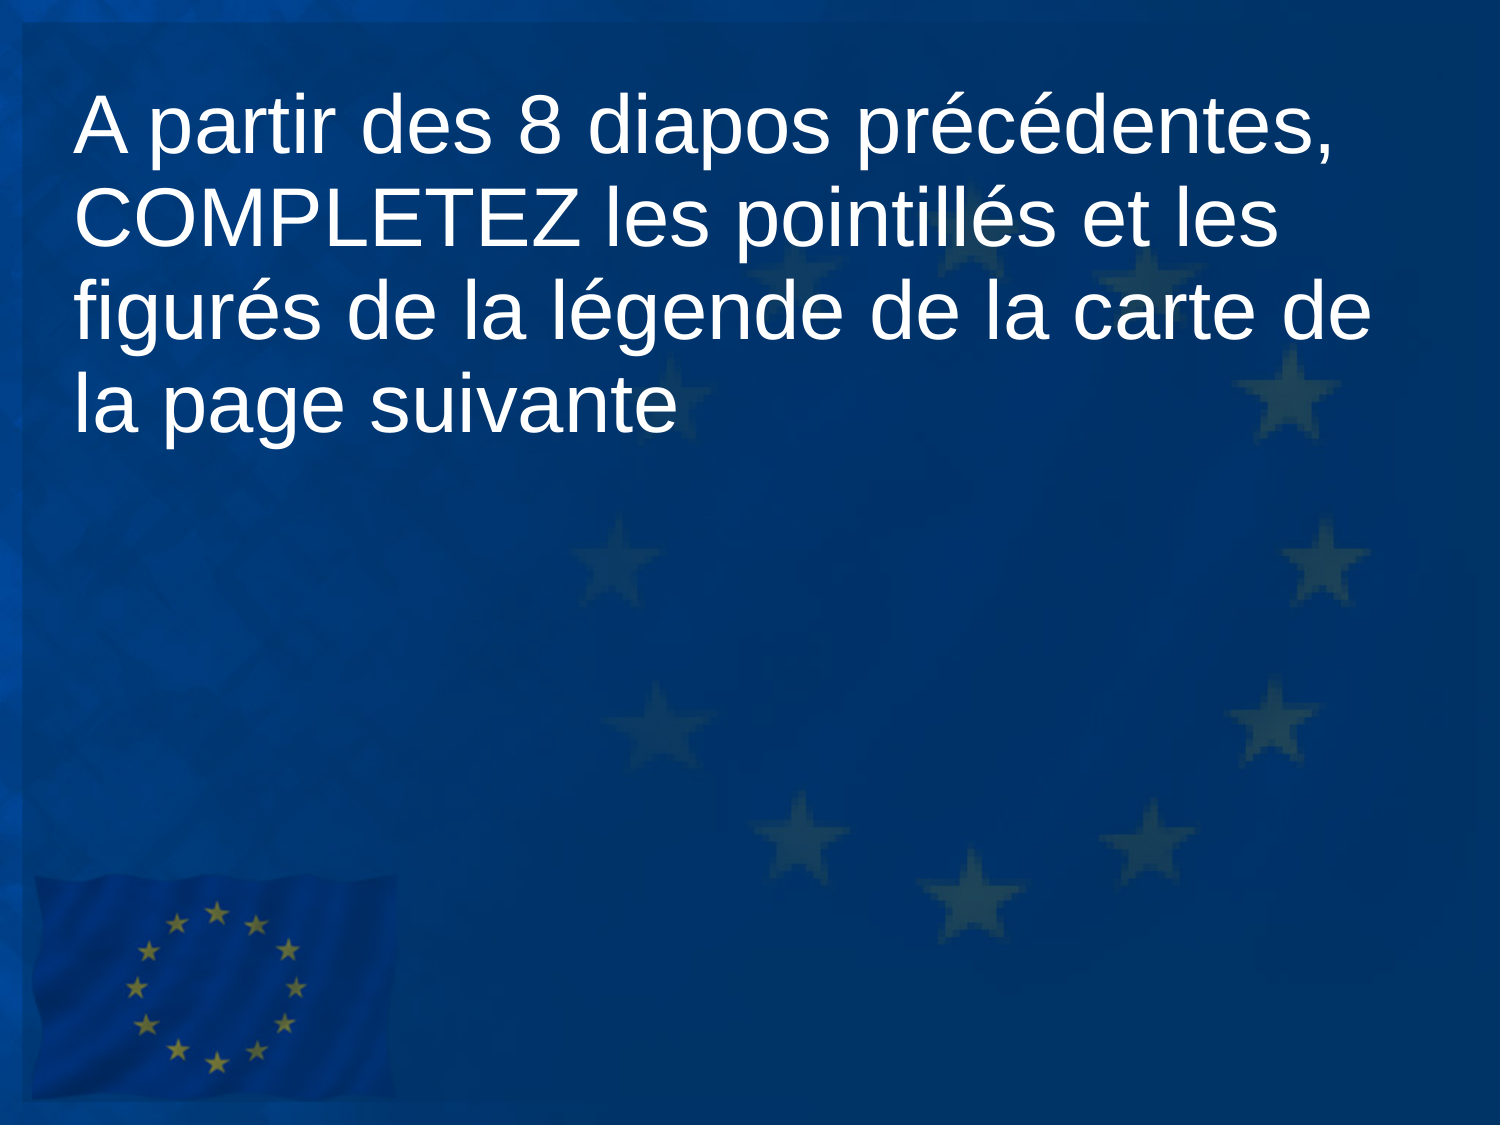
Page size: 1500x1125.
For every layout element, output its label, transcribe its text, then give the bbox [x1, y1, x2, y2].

picture [0, 0, 1500, 1125]
title A partir des 8 diapos précédentes, COMPLETEZ les pointillés et les figurés de la légende de la carte de la page suivante [59, 70, 1409, 458]
